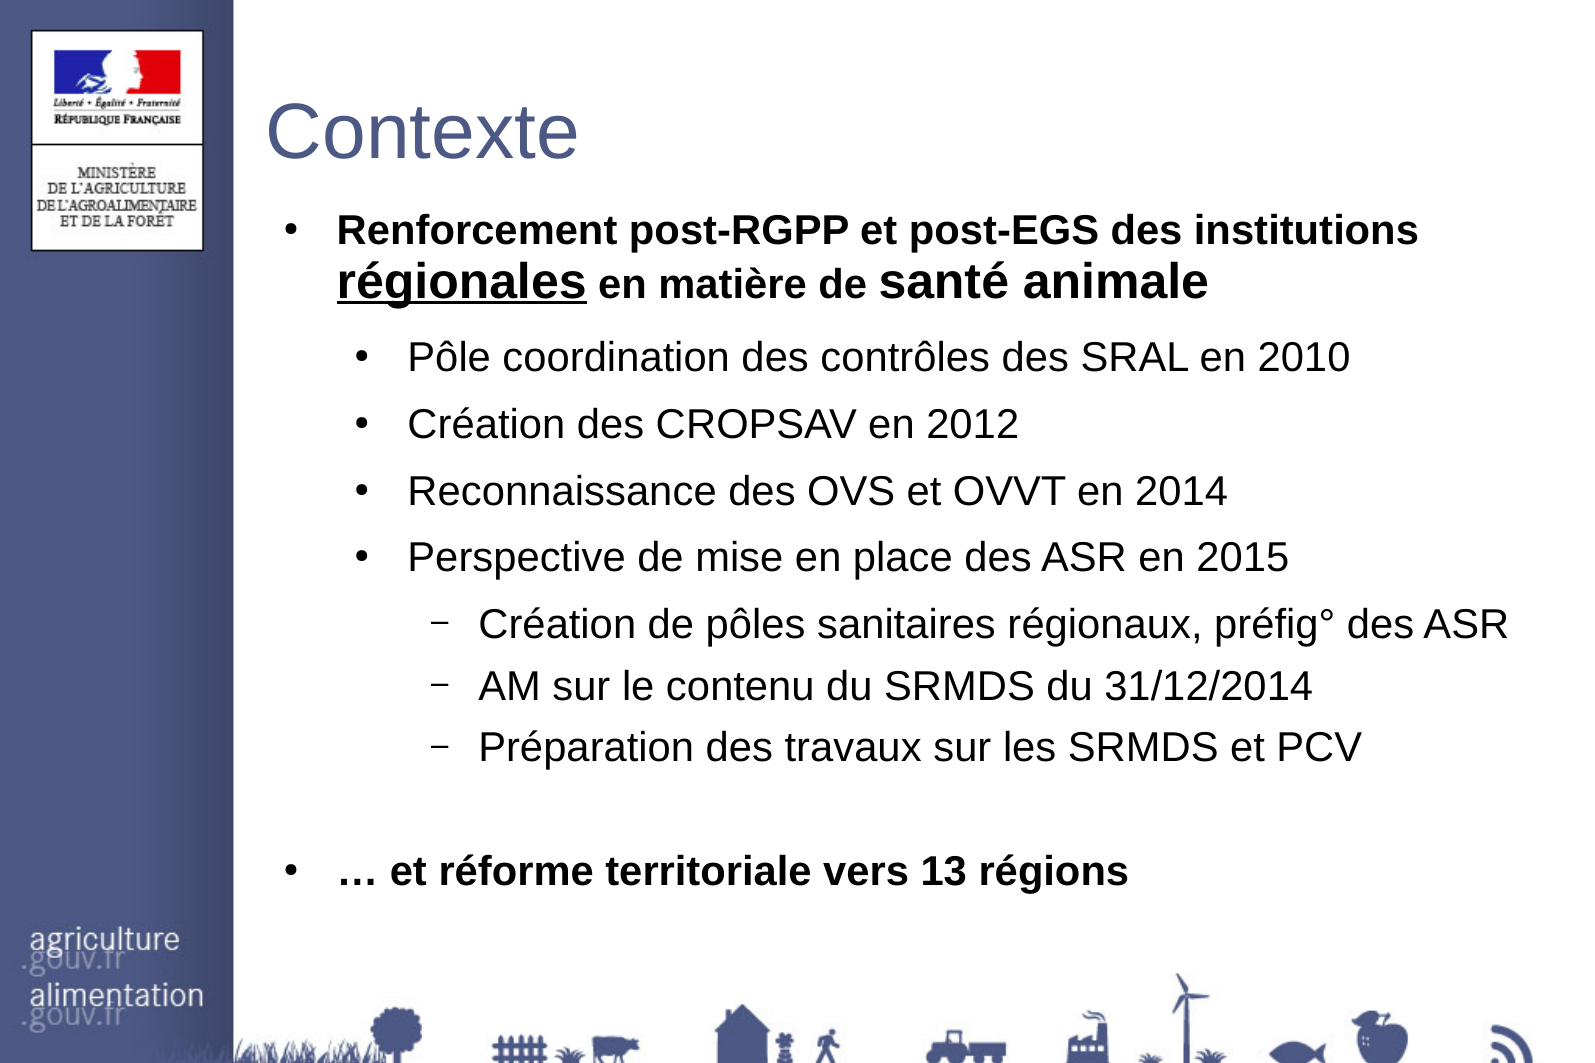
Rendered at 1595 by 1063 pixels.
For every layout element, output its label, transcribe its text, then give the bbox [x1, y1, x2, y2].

title Contexte [265, 42, 1536, 206]
picture [0, 0, 1595, 1063]
list Renforcement post-RGPP et post-EGS des institutions régionales en matière de santé animale Pôle coordination des contrôles des SRAL en 2010 Création des CROPSAV en 2012 Reconnaissance des OVS et OVVT en 2014 Perspective de mise en place des ASR en 2015 Création de pôles sanitaires régionaux, préfig° des ASR AM sur le contenu du SRMDS du 31/12/2014 Préparation des travaux sur les SRMDS et PCV … et réforme territoriale vers 13 régions [265, 206, 1536, 909]
